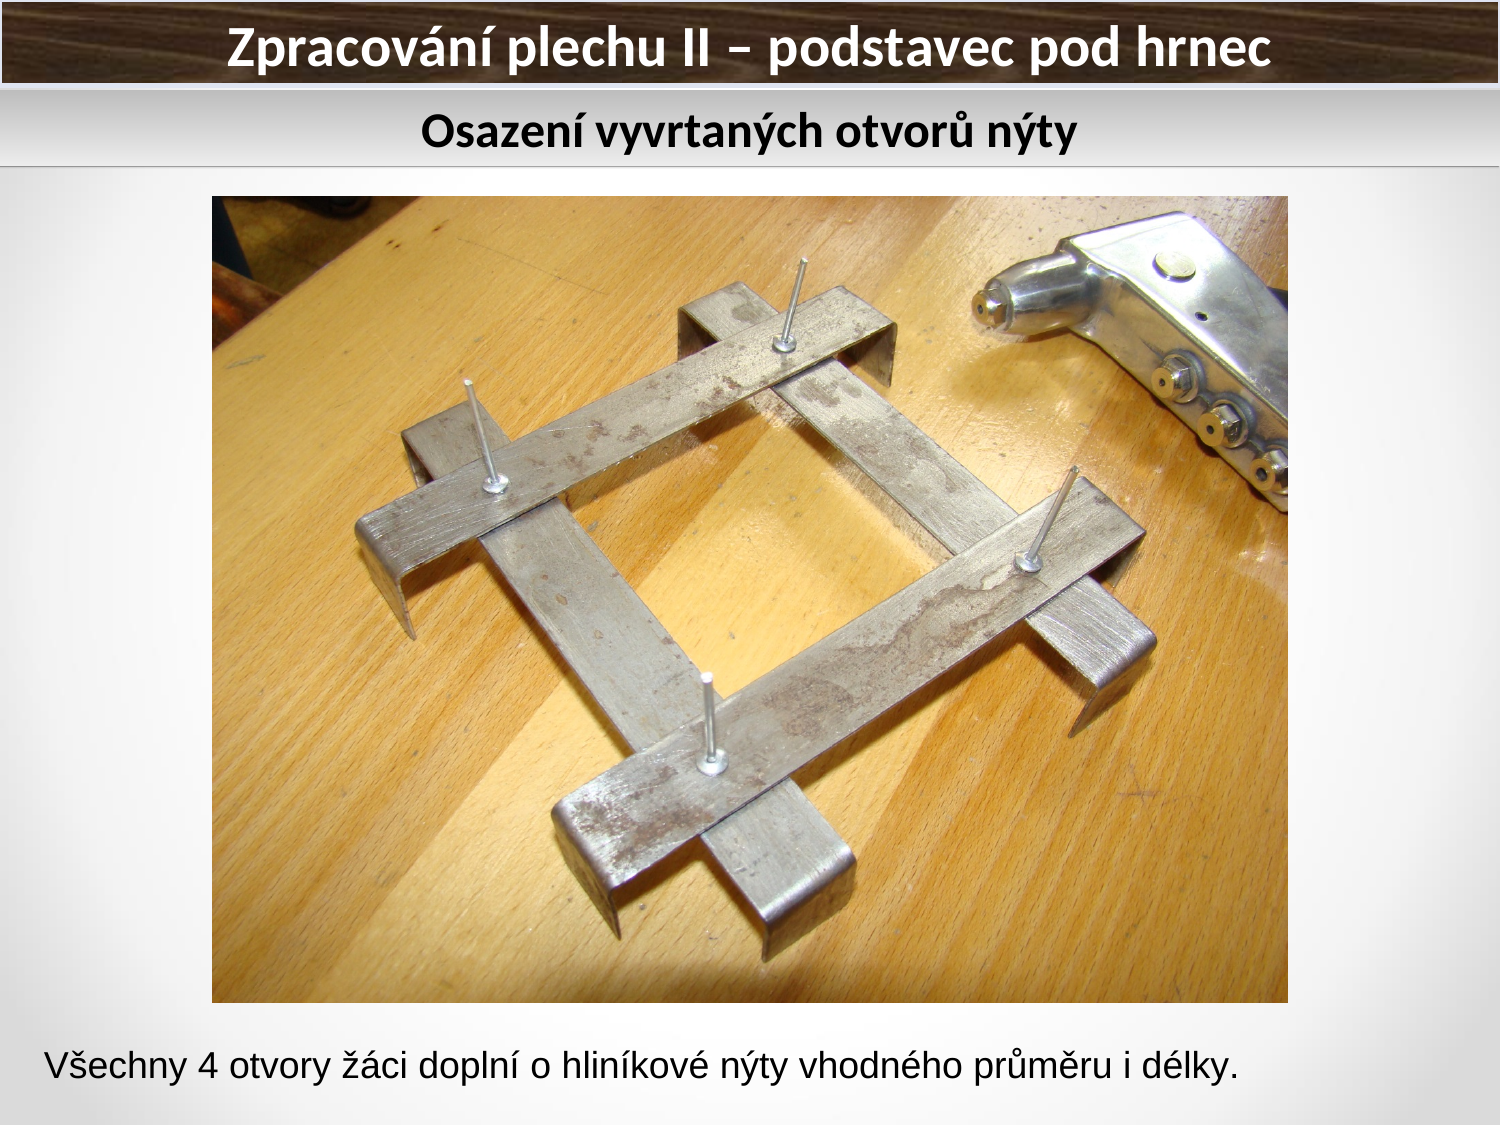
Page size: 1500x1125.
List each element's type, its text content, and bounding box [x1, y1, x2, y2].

text_box Všechny 4 otvory žáci doplní o hliníkové nýty vhodného průměru i délky. [29, 1033, 1471, 1094]
picture [0, 86, 1500, 90]
picture [0, 166, 1500, 1125]
text_box Zpracování plechu II – podstavec pod hrnec [0, 0, 1500, 86]
text_box Osazení vyvrtaných otvorů nýty [0, 90, 1500, 166]
